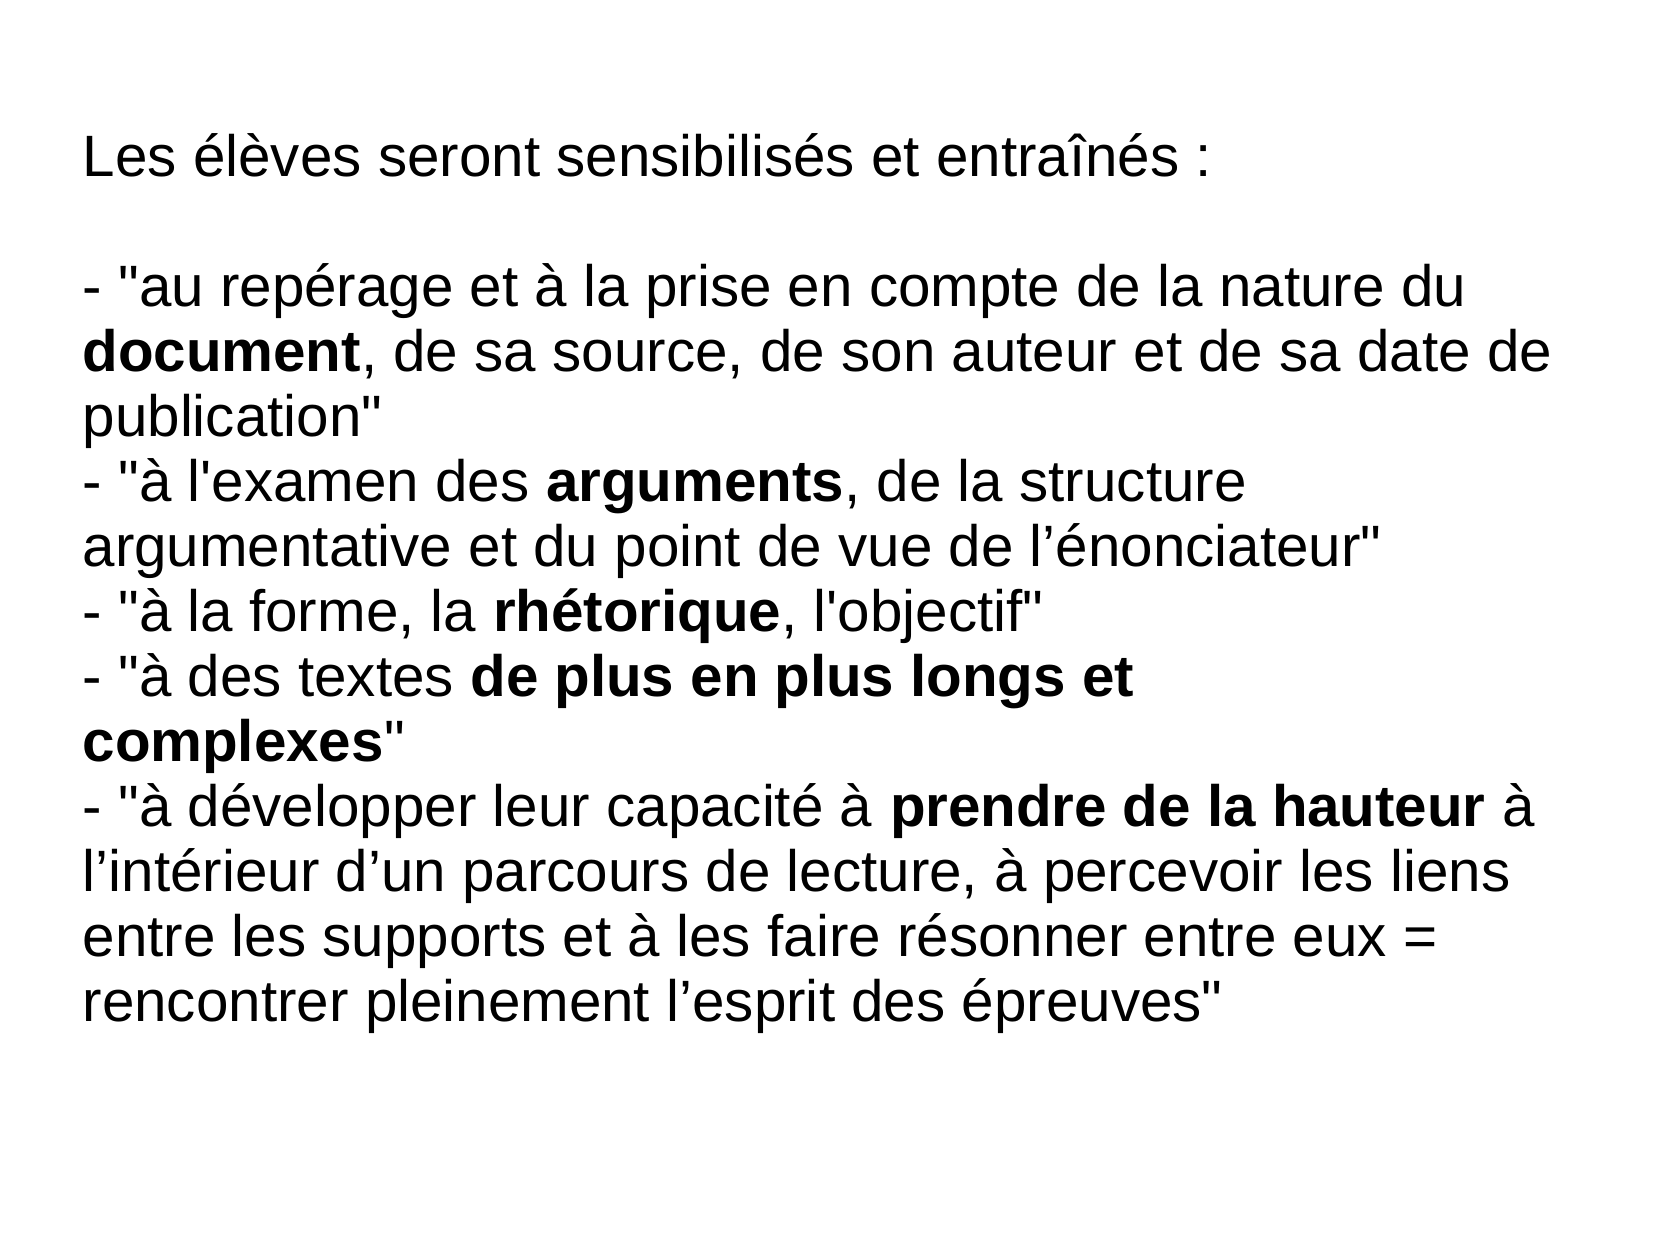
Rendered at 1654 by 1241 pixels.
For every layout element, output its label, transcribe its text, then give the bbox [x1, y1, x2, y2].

subtitle Les élèves seront sensibilisés et entraînés : - "au repérage et à la prise en compte de la nature du document, de sa source, de son auteur et de sa date de publication" - "à l'examen des arguments, de la structure argumentative et du point de vue de l’énonciateur" - "à la forme, la rhétorique, l'objectif" - "à des textes de plus en plus longs et complexes" - "à développer leur capacité à prendre de la hauteur à l’intérieur d’un parcours de lecture, à percevoir les liens entre les supports et à les faire résonner entre eux = rencontrer pleinement l’esprit des épreuves" [82, 49, 1571, 1109]
